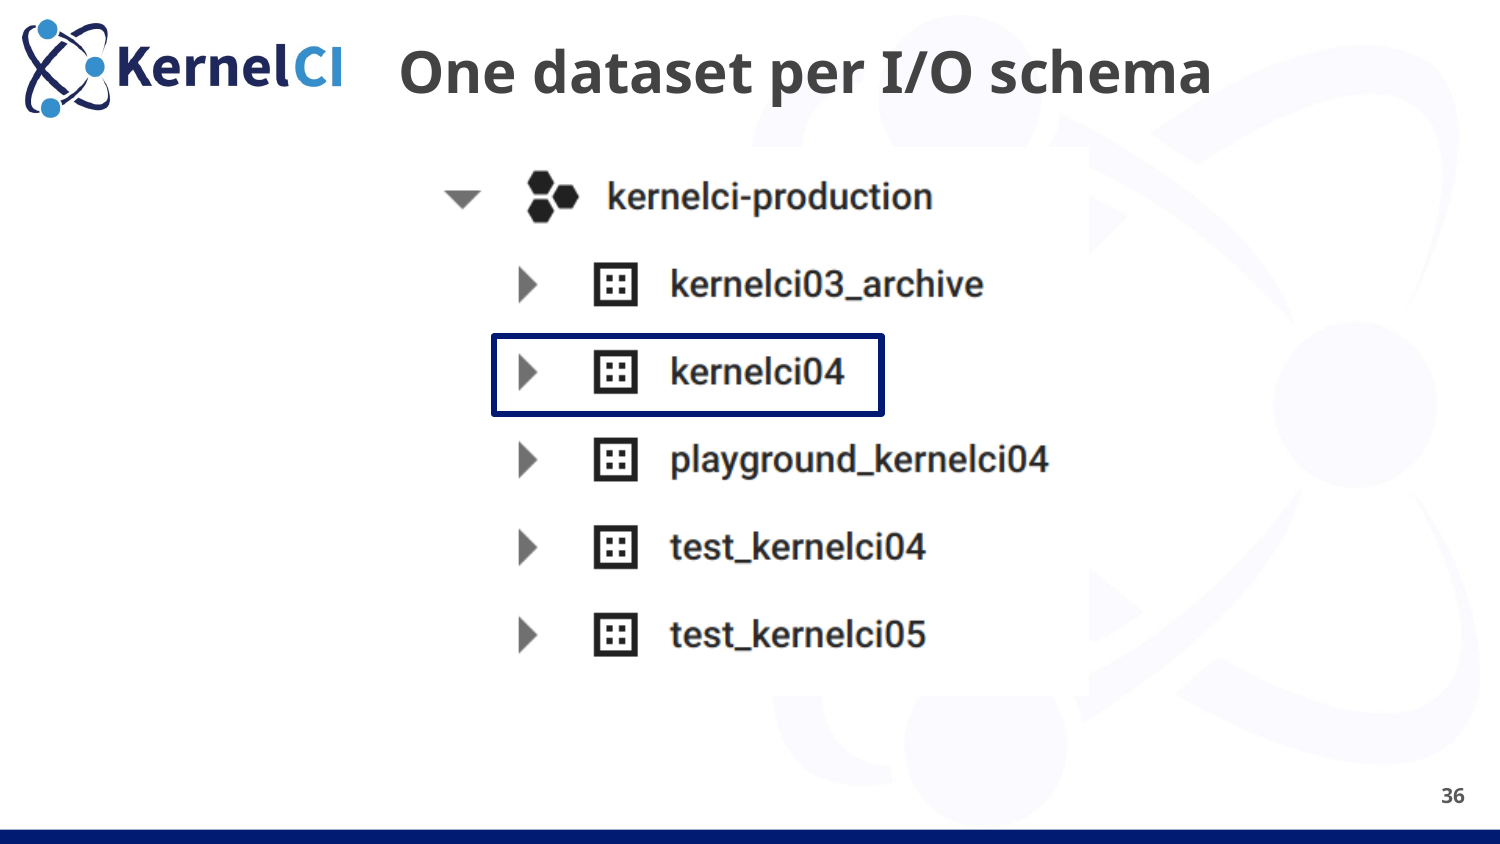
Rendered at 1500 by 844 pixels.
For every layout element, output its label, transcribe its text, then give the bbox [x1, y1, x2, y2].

picture [22, 19, 341, 118]
slide_number <number> [1389, 764, 1480, 830]
title One dataset per I/O schema [383, 23, 1455, 117]
picture [411, 15, 1480, 828]
